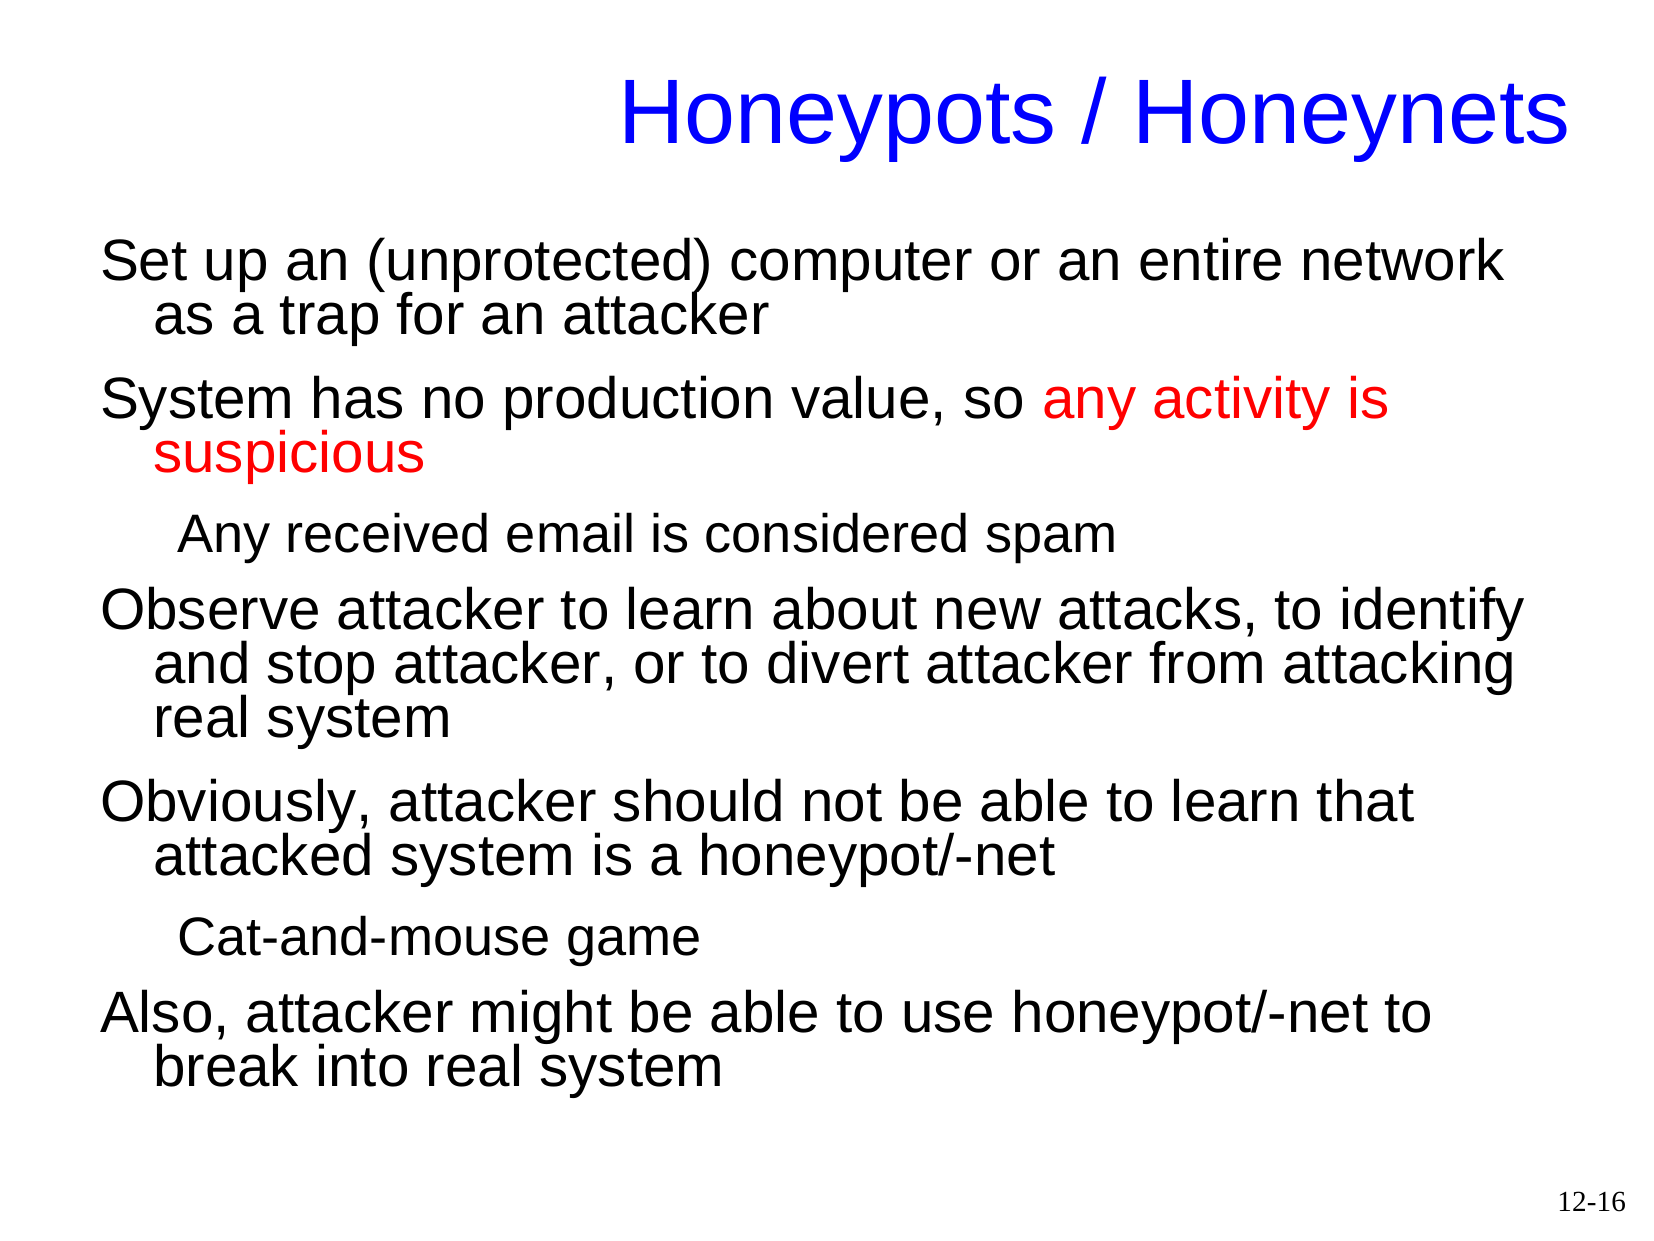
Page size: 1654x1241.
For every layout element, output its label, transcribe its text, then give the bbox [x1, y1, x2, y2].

list Set up an (unprotected) computer or an entire network as a trap for an attacker System has no production value, so any activity is suspicious Any received email is considered spam Observe attacker to learn about new attacks, to identify and stop attacker, or to divert attacker from attacking real system Obviously, attacker should not be able to learn that attacked system is a honeypot/-net Cat-and-mouse game Also, attacker might be able to use honeypot/-net to break into real system [82, 237, 1571, 1170]
title Honeypots / Honeynets [84, 11, 1573, 218]
